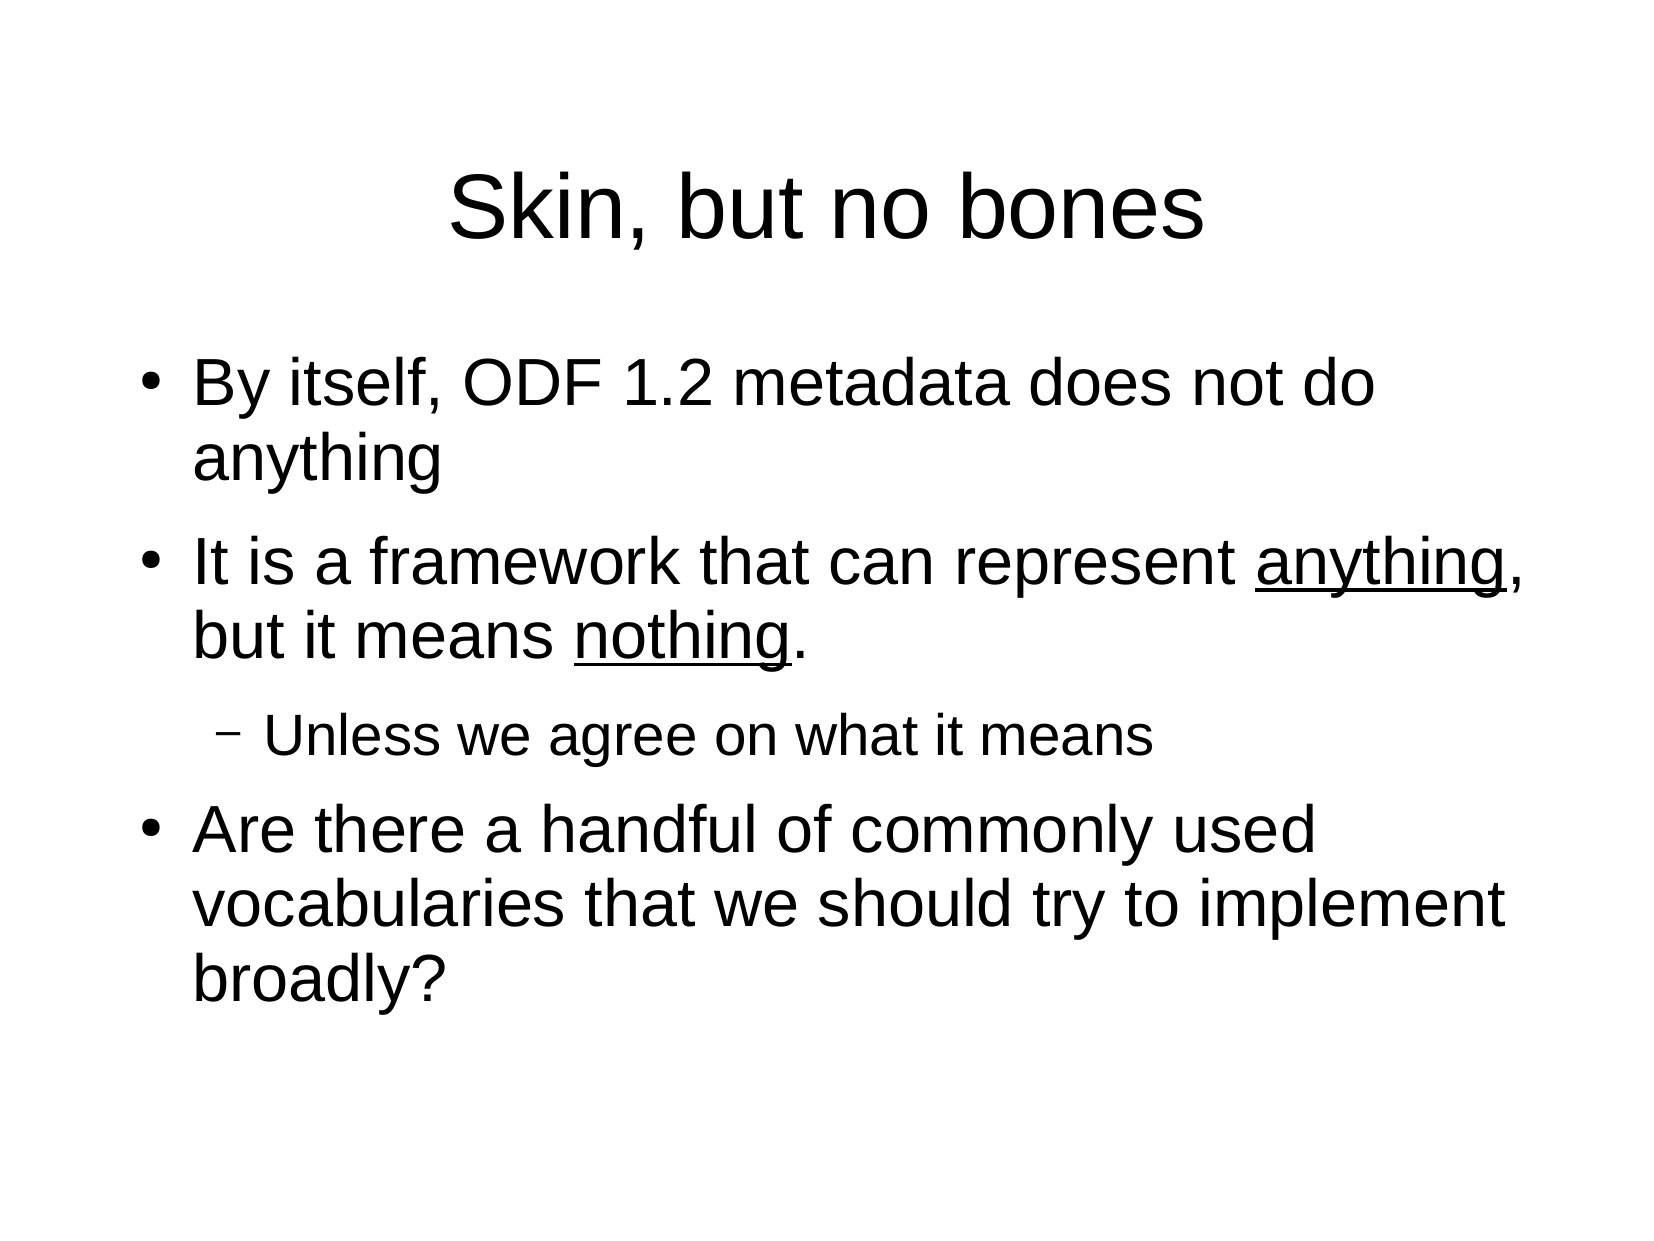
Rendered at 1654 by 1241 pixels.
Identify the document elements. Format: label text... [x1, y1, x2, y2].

list By itself, ODF 1.2 metadata does not do anything It is a framework that can represent anything, but it means nothing. Unless we agree on what it means Are there a handful of commonly used vocabularies that we should try to implement broadly? [121, 344, 1534, 1127]
title Skin, but no bones [121, 102, 1534, 311]
